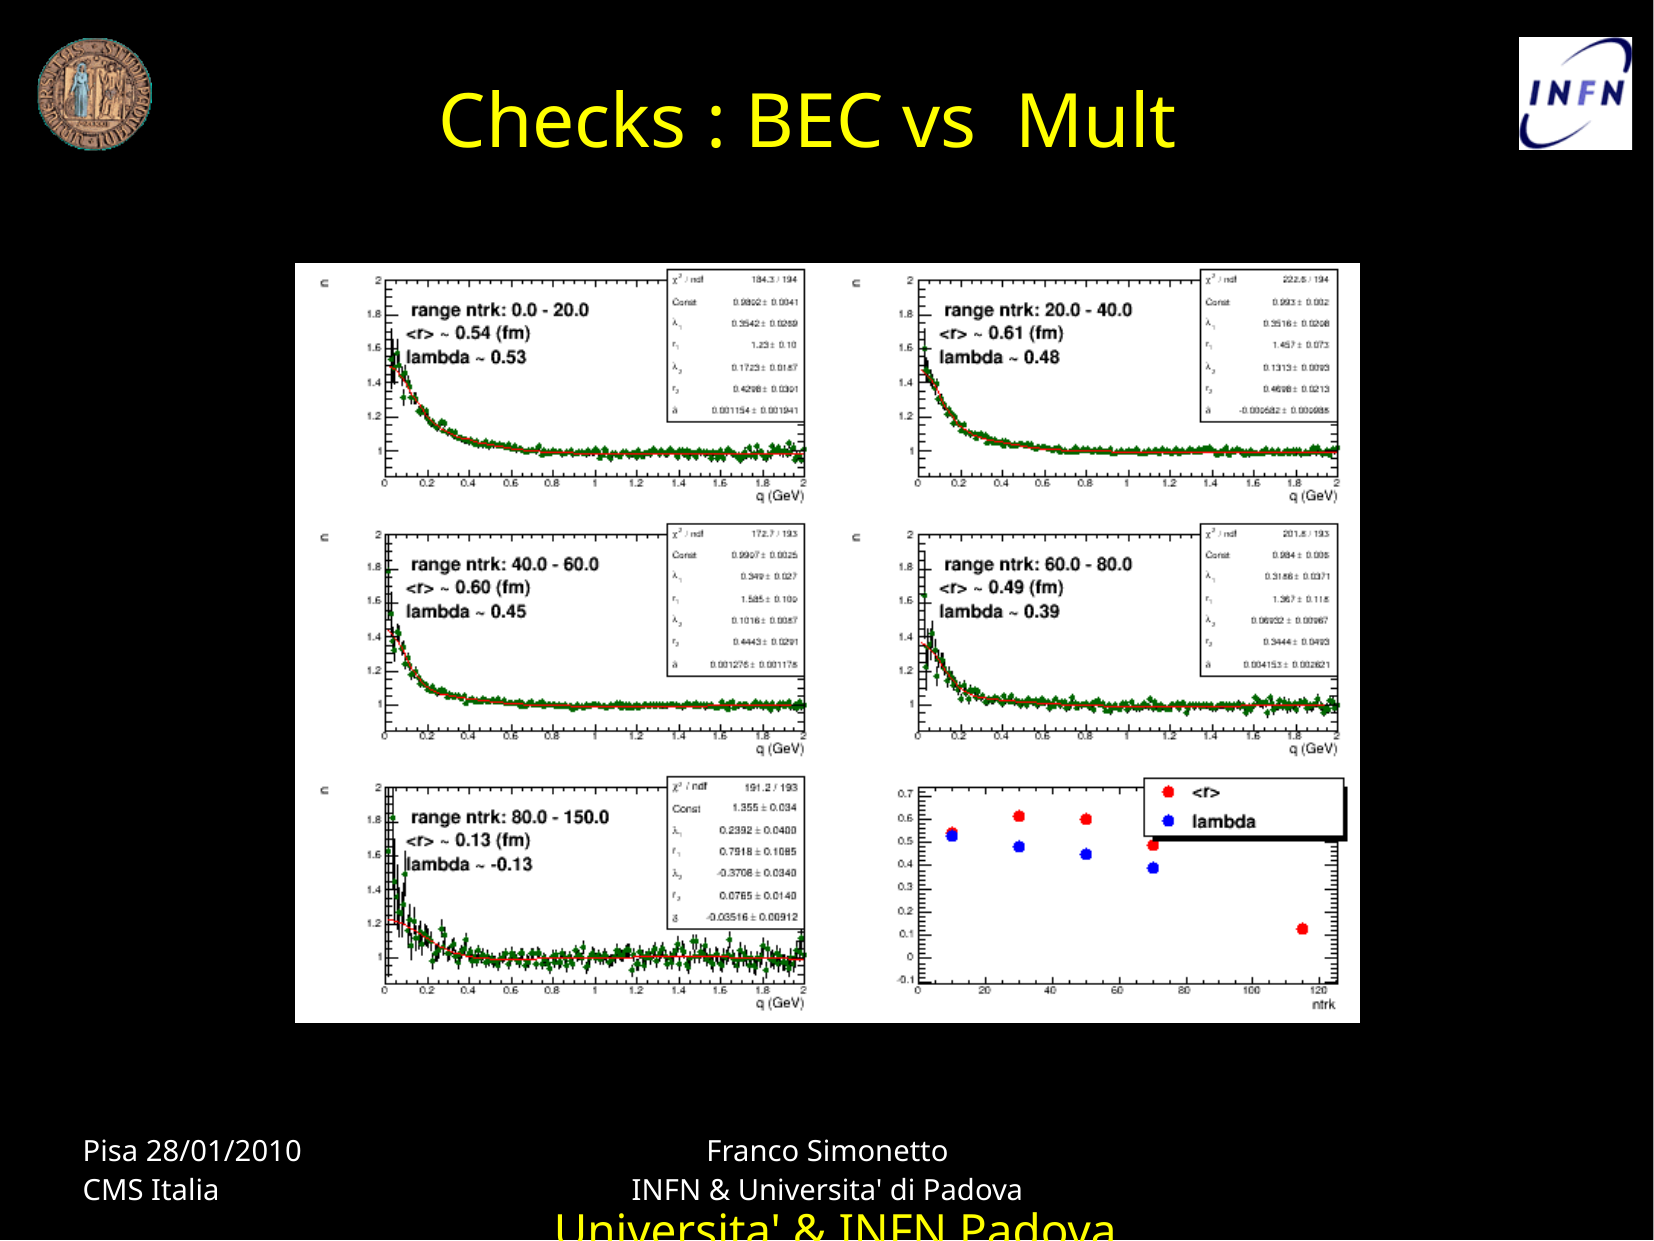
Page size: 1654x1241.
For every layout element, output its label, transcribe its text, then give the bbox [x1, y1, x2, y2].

picture [295, 263, 1360, 1023]
title Checks : BEC vs Mult [82, 49, 1571, 188]
picture [37, 37, 152, 152]
picture [1519, 37, 1633, 150]
